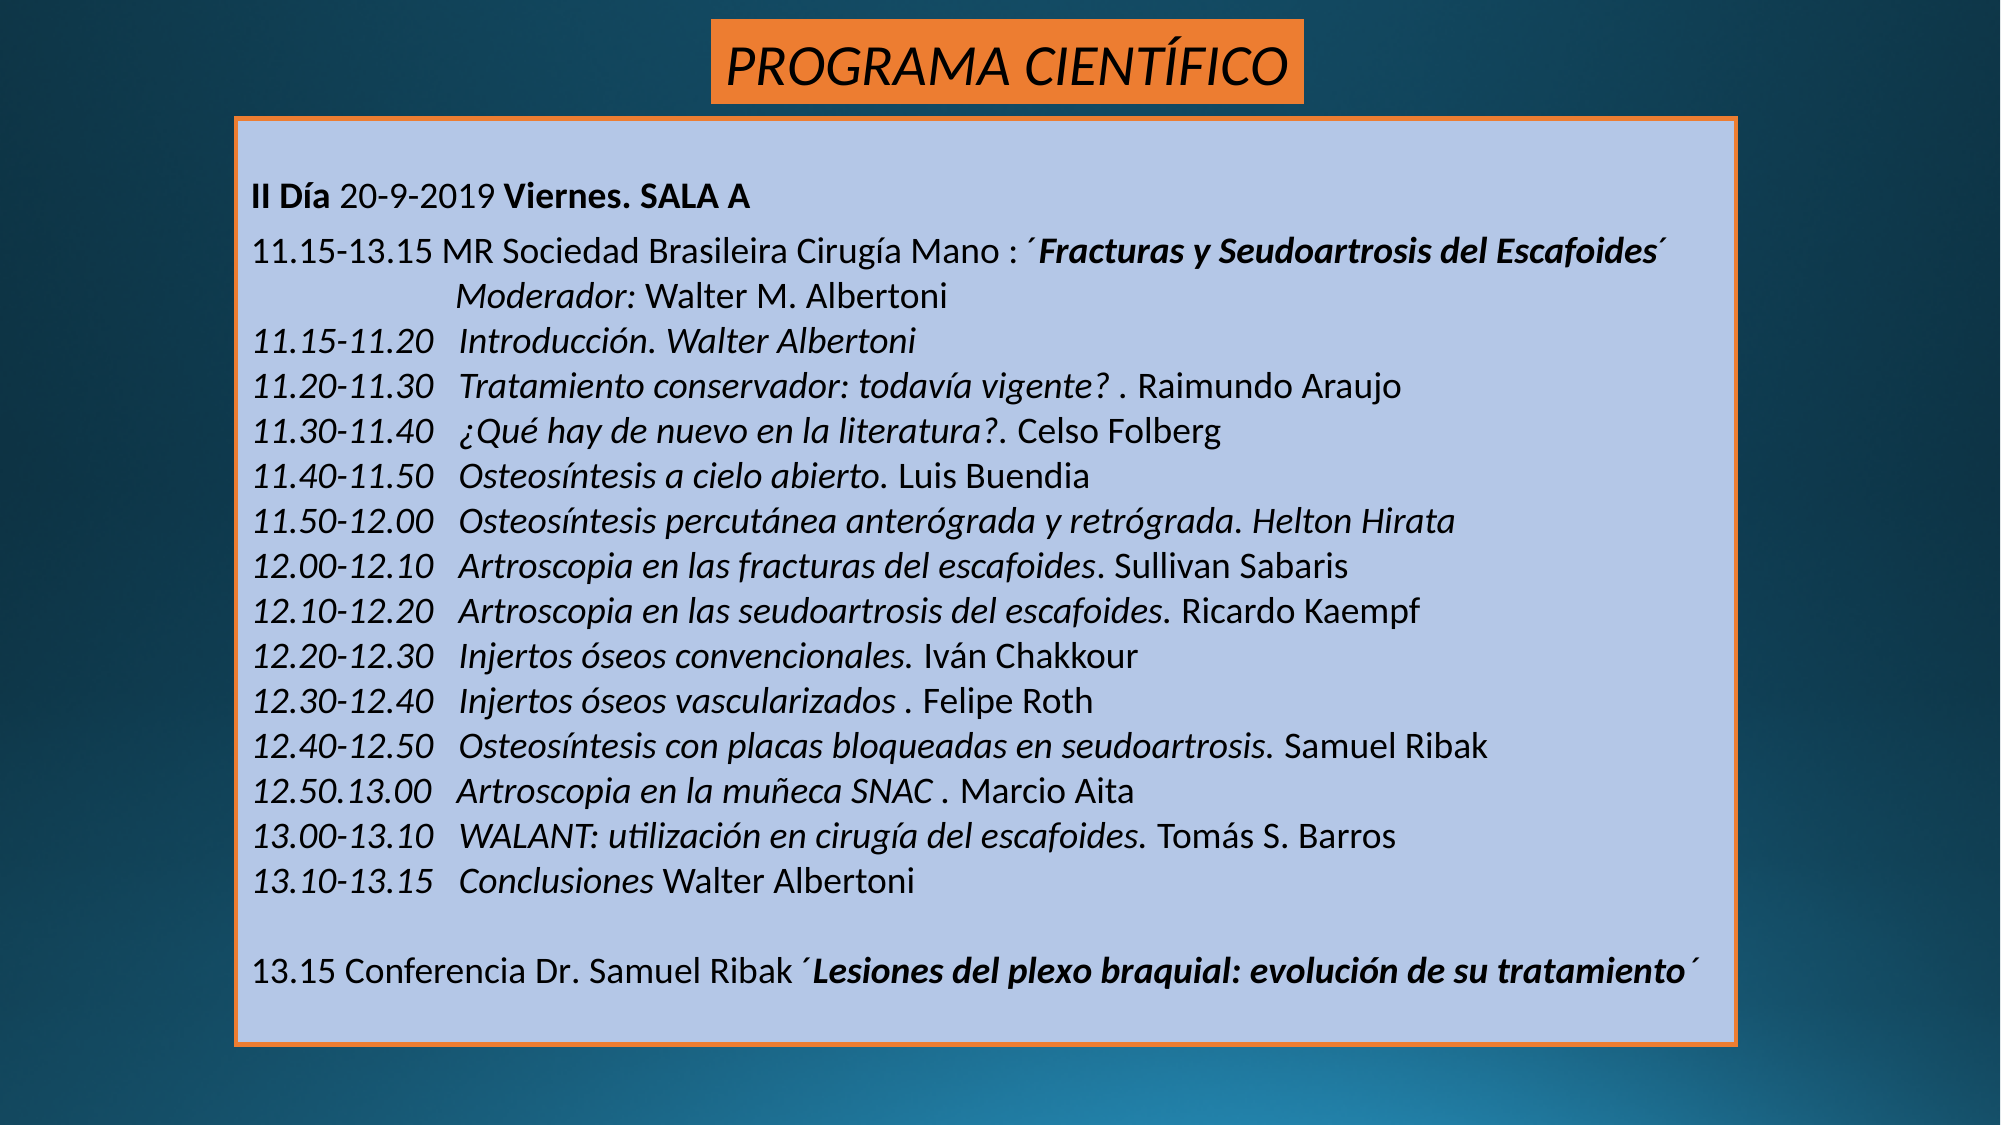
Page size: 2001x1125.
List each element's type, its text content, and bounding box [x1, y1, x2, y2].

text_box PROGRAMA CIENTÍFICO [711, 19, 1304, 104]
text_box II Día 20-9-2019 Viernes. SALA A 11.15-13.15 MR Sociedad Brasileira Cirugía Mano : ´Fracturas y Seudoartrosis del Escafoides´ Moderador: Walter M. Albertoni 11.15-11.20 Introducción. Walter Albertoni 11.20-11.30 Tratamiento conservador: todavía vigente? . Raimundo Araujo 11.30-11.40 ¿Qué hay de nuevo en la literatura?. Celso Folberg 11.40-11.50 Osteosíntesis a cielo abierto. Luis Buendia 11.50-12.00 Osteosíntesis percutánea anterógrada y retrógrada. Helton Hirata 12.00-12.10 Artroscopia en las fracturas del escafoides. Sullivan Sabaris 12.10-12.20 Artroscopia en las seudoartrosis del escafoides. Ricardo Kaempf 12.20-12.30 Injertos óseos convencionales. Iván Chakkour 12.30-12.40 Injertos óseos vascularizados . Felipe Roth 12.40-12.50 Osteosíntesis con placas bloqueadas en seudoartrosis. Samuel Ribak 12.50.13.00 Artroscopia en la muñeca SNAC . Marcio Aita 13.00-13.10 WALANT: utilización en cirugía del escafoides. Tomás S. Barros 13.10-13.15 Conclusiones Walter Albertoni 13.15 Conferencia Dr. Samuel Ribak ´Lesiones del plexo braquial: evolución de su tratamiento´ [236, 118, 1736, 1044]
